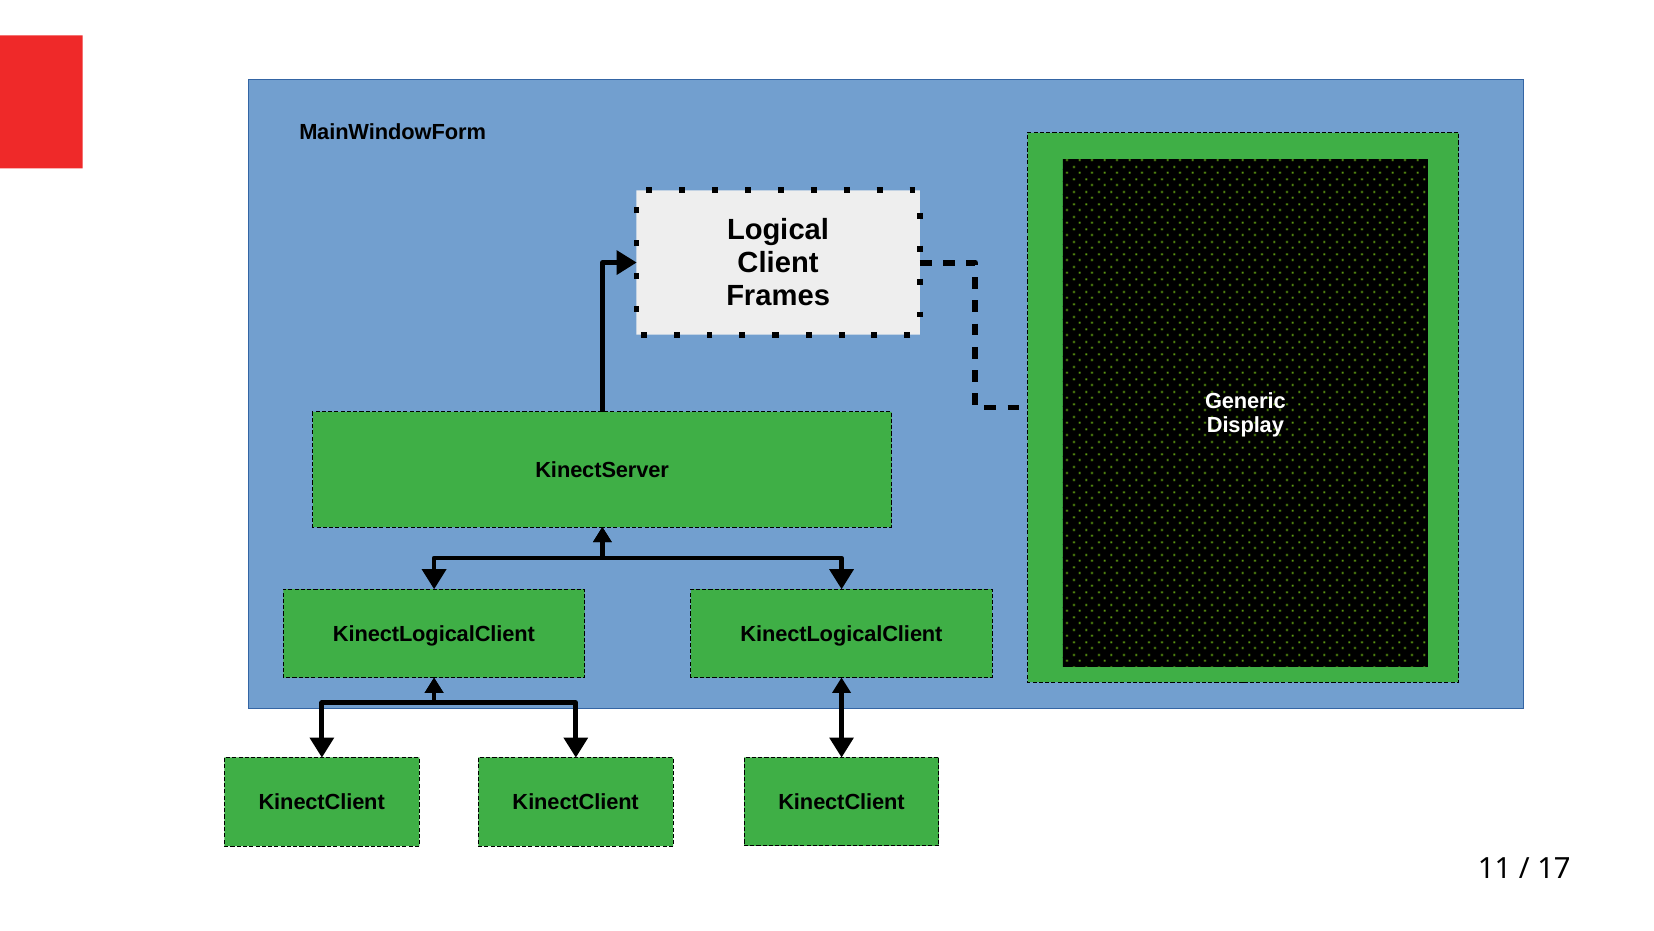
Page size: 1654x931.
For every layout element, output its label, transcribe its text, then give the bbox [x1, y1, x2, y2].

text_box KinectLogicalClient [283, 589, 585, 678]
text_box MainWindowForm [230, 119, 556, 169]
text_box Generic Display [1062, 159, 1428, 667]
text_box KinectServer [312, 411, 892, 528]
text_box [435, 560, 840, 709]
text_box [248, 79, 1524, 709]
text_box Logical Client Frames [636, 190, 920, 335]
text_box KinectClient [224, 757, 420, 847]
text_box [324, 705, 573, 709]
text_box KinectClient [478, 757, 674, 847]
text_box KinectClient [744, 757, 939, 846]
text_box KinectLogicalClient [690, 589, 993, 678]
